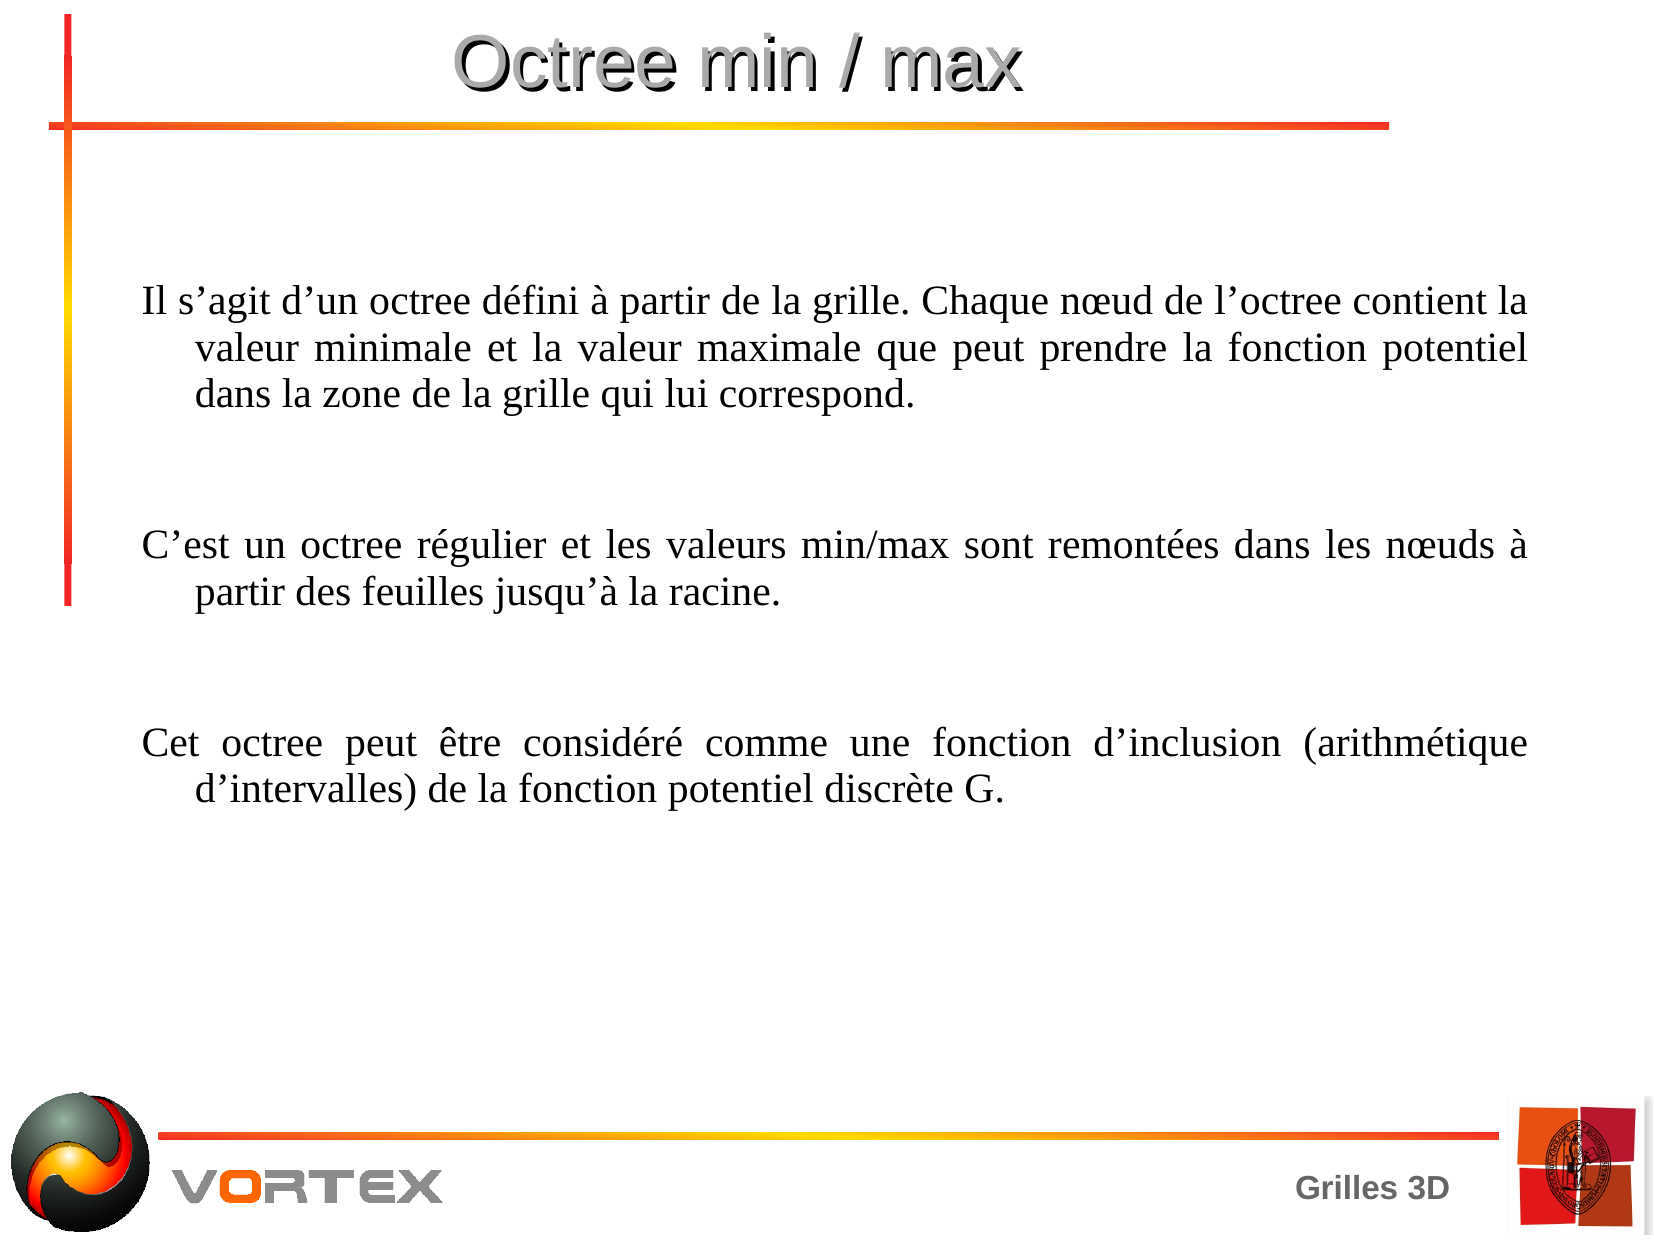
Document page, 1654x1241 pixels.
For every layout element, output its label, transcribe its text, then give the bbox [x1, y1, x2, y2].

picture [11, 1092, 443, 1232]
picture [1505, 1096, 1653, 1235]
list Il s’agit d’un octree défini à partir de la grille. Chaque nœud de l’octree contient la valeur minimale et la valeur maximale que peut prendre la fonction potentiel dans la zone de la grille qui lui correspond. C’est un octree régulier et les valeurs min/max sont remontées dans les nœuds à partir des feuilles jusqu’à la racine. Cet octree peut être considéré comme une fonction d’inclusion (arithmétique d’intervalles) de la fonction potentiel discrète G. [123, 277, 1530, 1103]
title Octree min / max [82, 4, 1392, 120]
